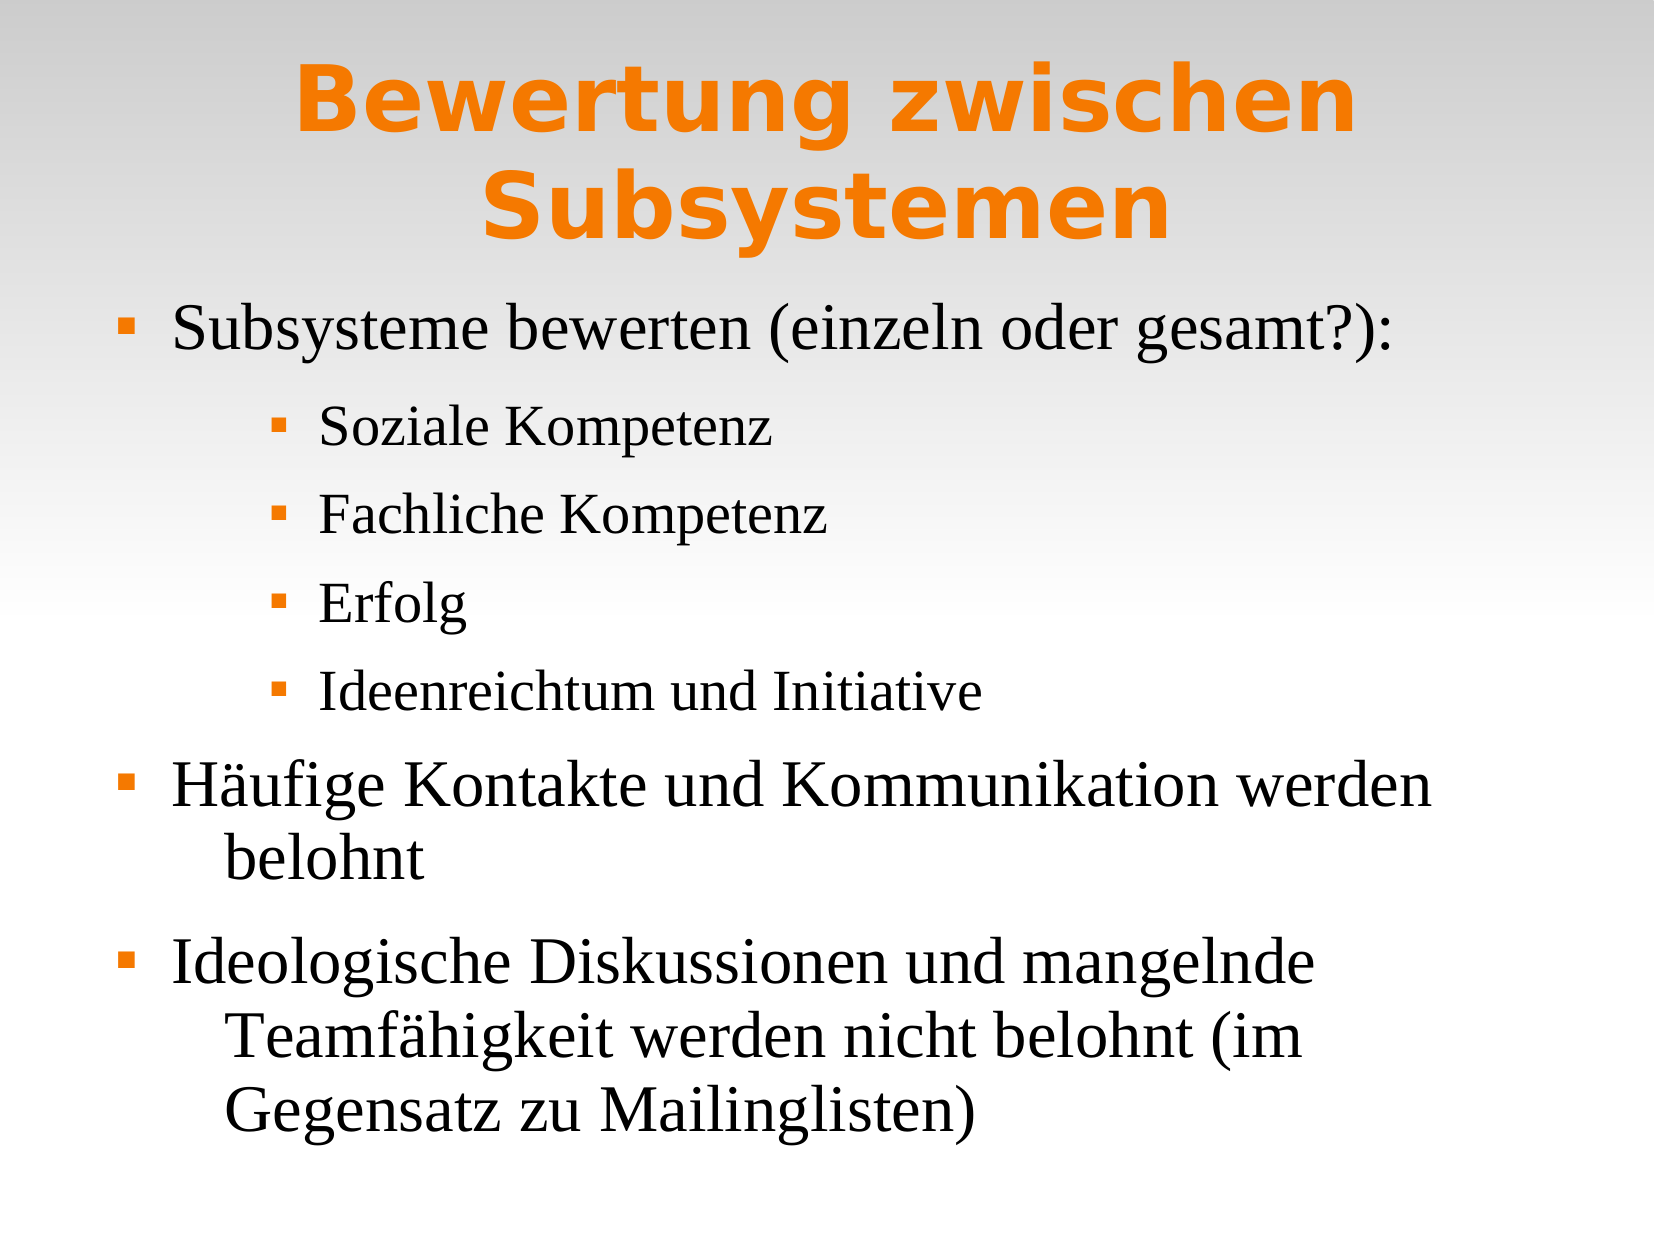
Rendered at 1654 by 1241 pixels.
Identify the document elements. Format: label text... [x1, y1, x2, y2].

title Bewertung zwischen Subsystemen [82, 45, 1571, 261]
list Subsysteme bewerten (einzeln oder gesamt?): Soziale Kompetenz Fachliche Kompetenz Erfolg Ideenreichtum und Initiative Häufige Kontakte und Kommunikation werden belohnt Ideologische Diskussionen und mangelnde Teamfähigkeit werden nicht belohnt (im Gegensatz zu Mailinglisten) [82, 290, 1571, 1241]
